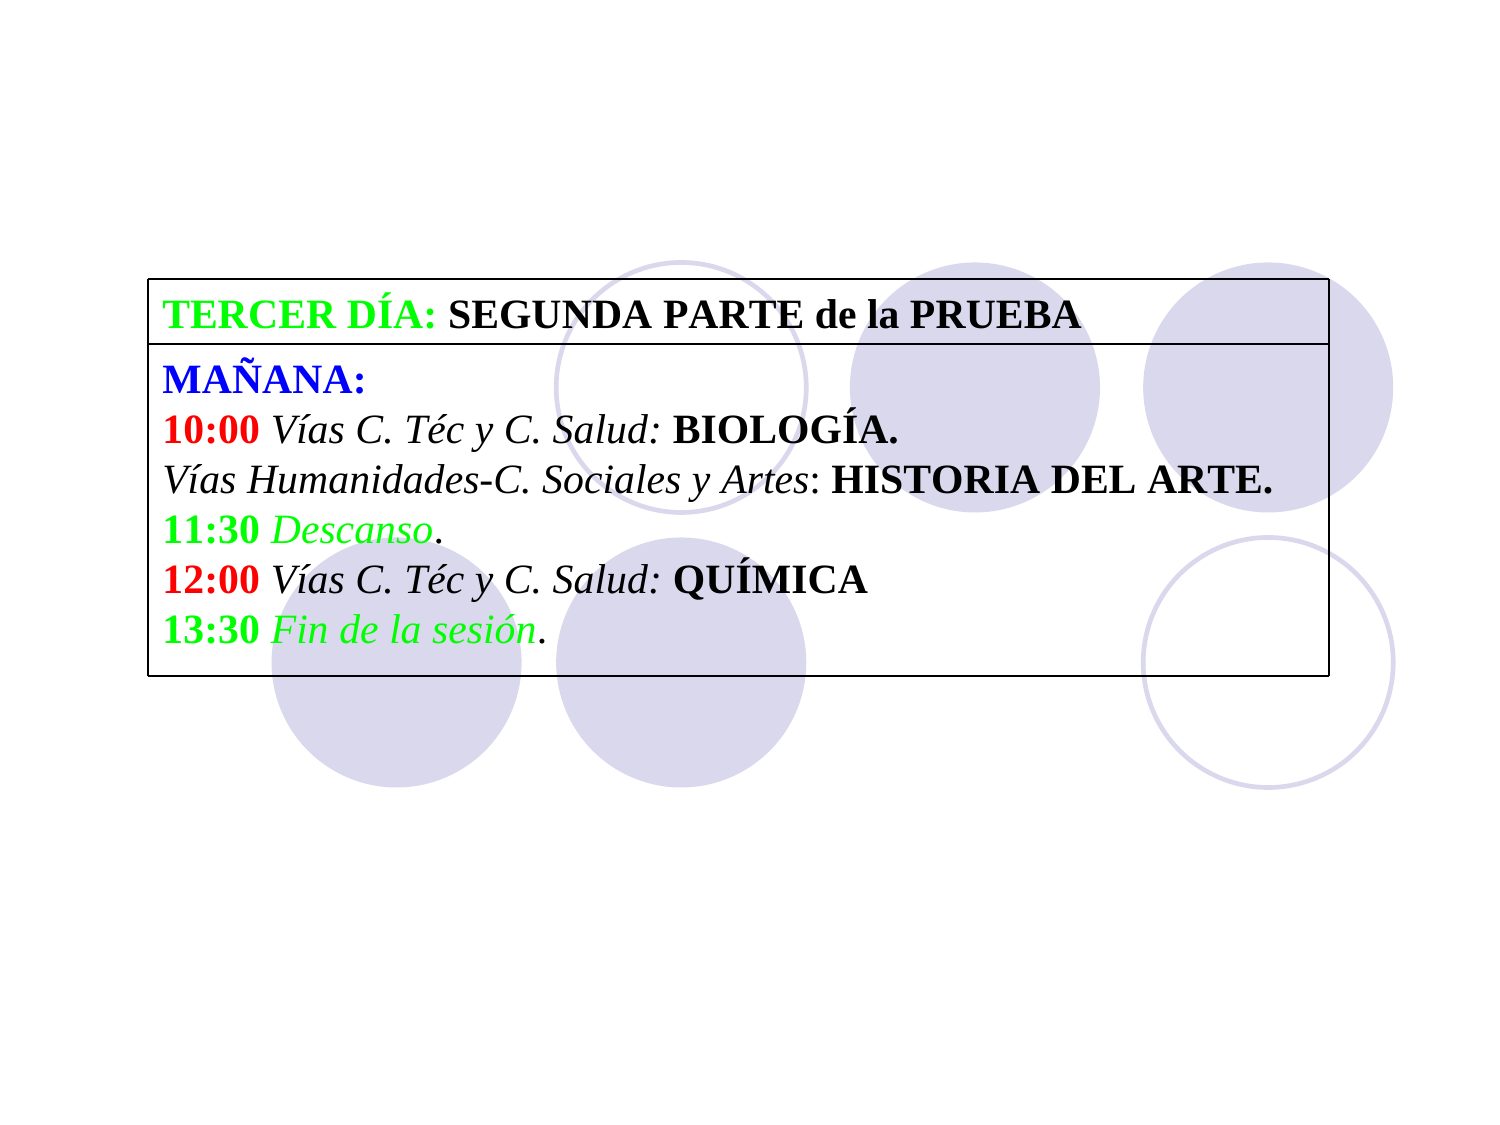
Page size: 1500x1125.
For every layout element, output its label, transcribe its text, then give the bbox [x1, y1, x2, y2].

text_box TERCER DÍA: SEGUNDA PARTE de la PRUEBA [149, 280, 1328, 343]
text_box MAÑANA: 10:00 Vías C. Téc y C. Salud: BIOLOGÍA. Vías Humanidades-C. Sociales y Artes: HISTORIA DEL ARTE. 11:30 Descanso. 12:00 Vías C. Téc y C. Salud: QUÍMICA 13:30 Fin de la sesión. [149, 345, 1328, 675]
